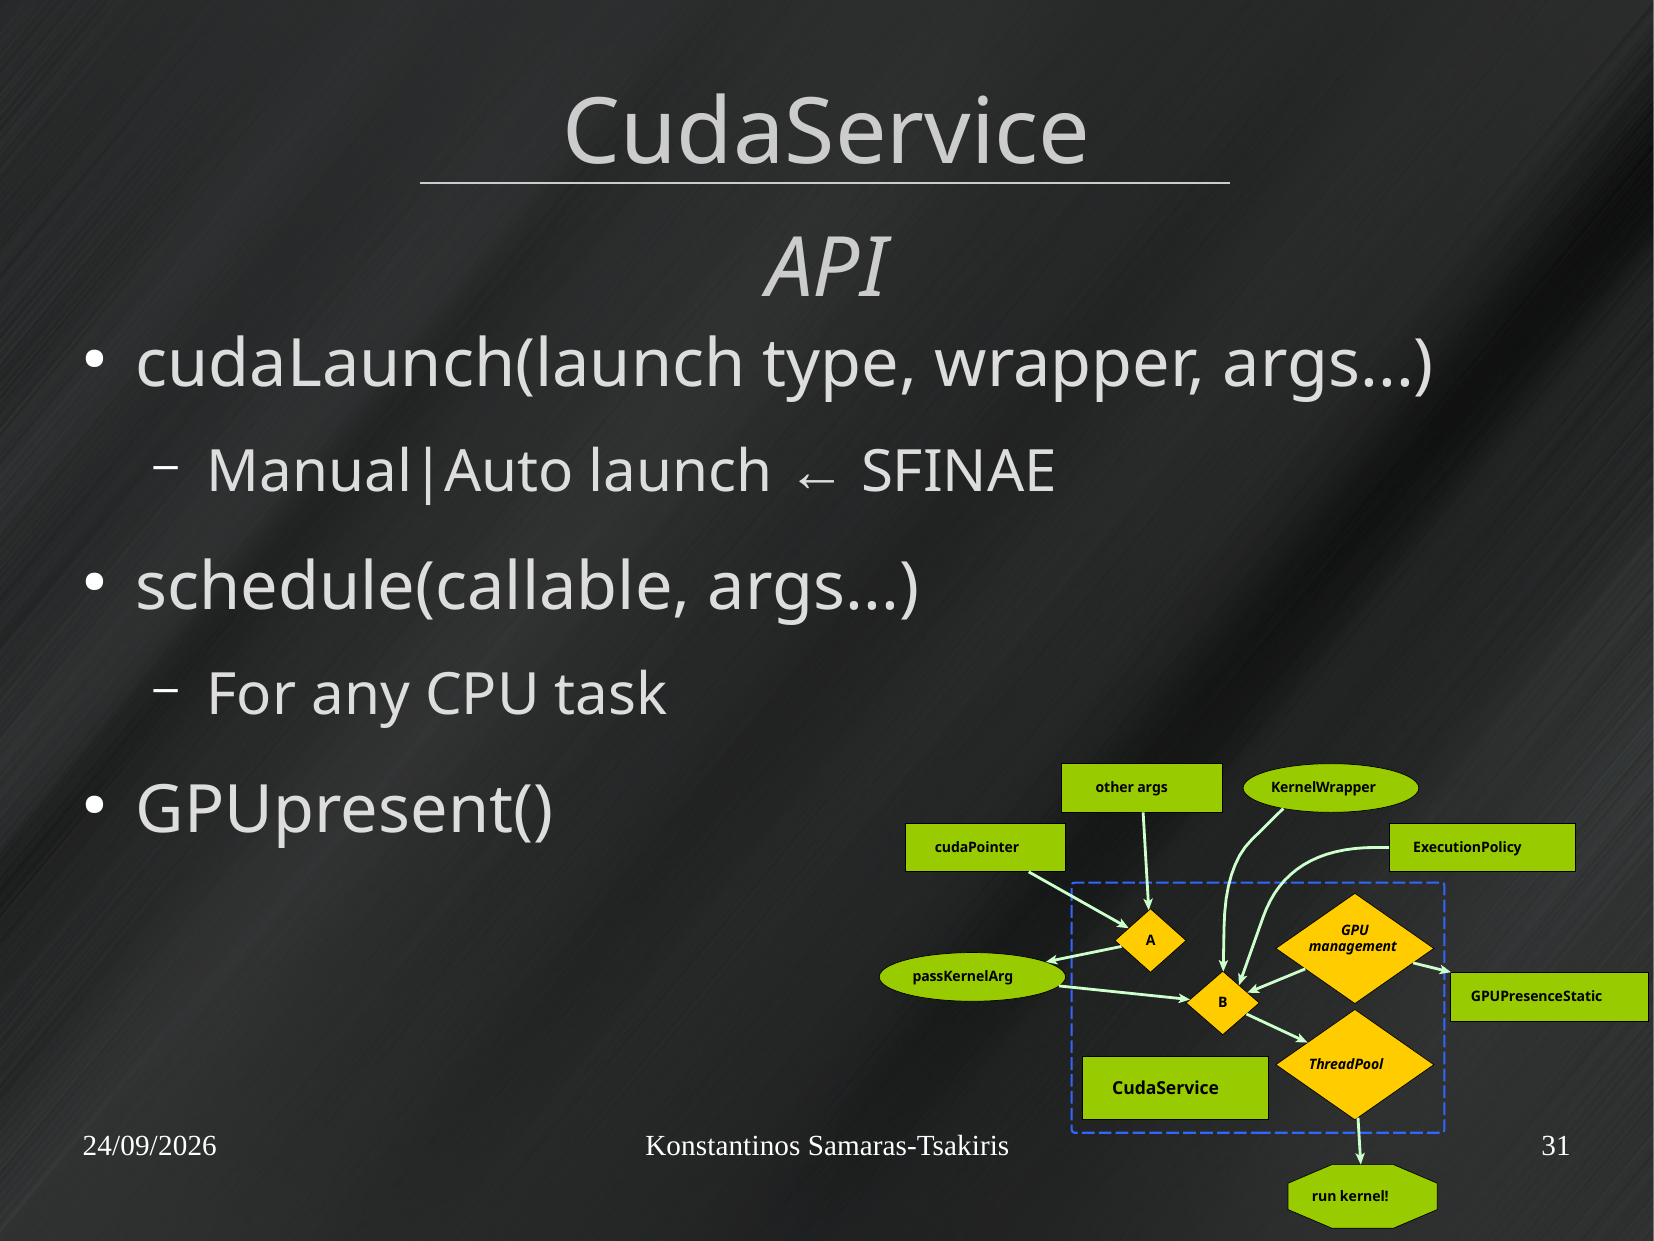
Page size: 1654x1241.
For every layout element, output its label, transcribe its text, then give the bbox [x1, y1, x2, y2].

picture [0, 0, 1654, 1241]
list cudaLaunch(launch type, wrapper, args...) Manual|Auto launch ← SFINAE schedule(callable, args...) For any CPU task GPUpresent() [64, 315, 1588, 1201]
title CudaService API [82, 53, 1571, 314]
